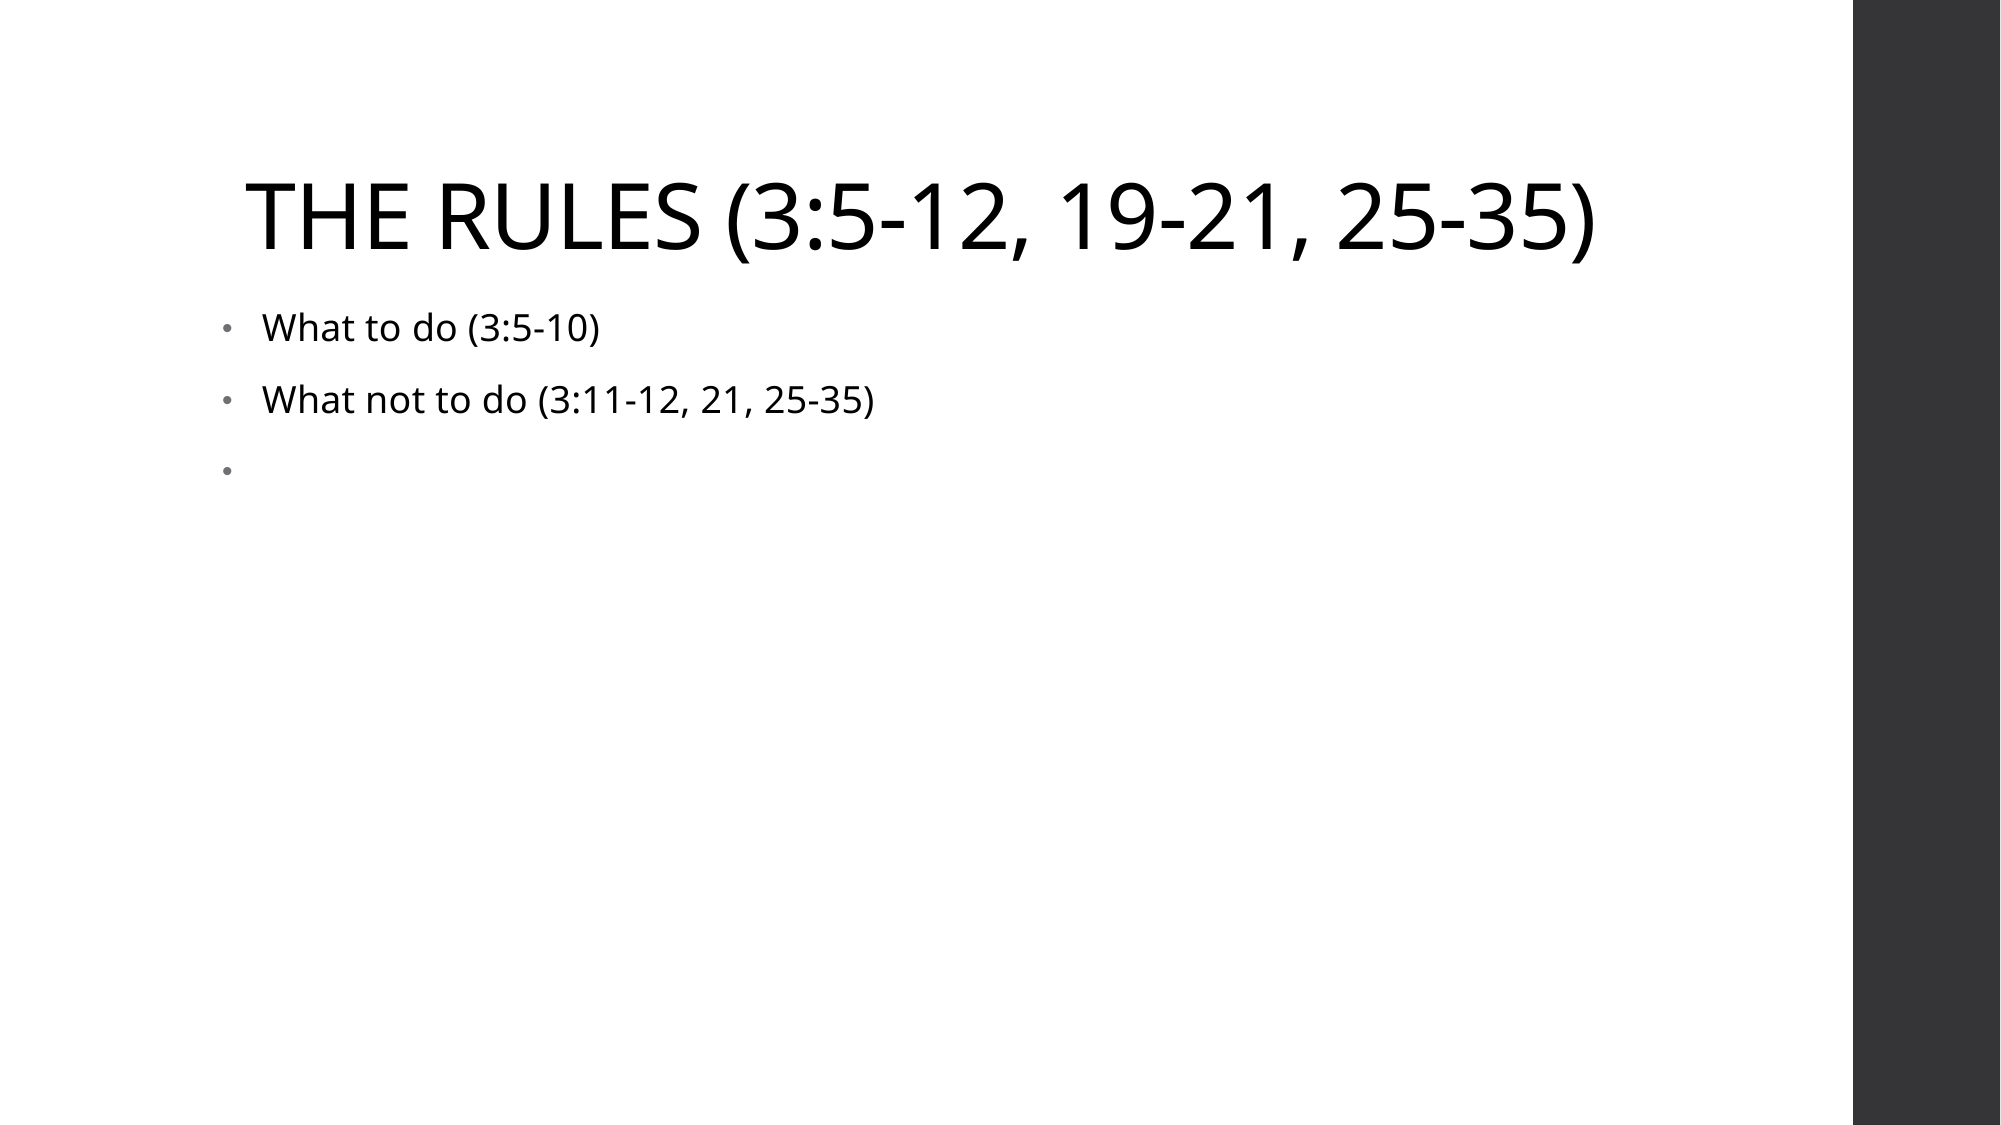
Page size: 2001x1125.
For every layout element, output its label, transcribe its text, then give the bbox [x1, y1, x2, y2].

title THE RULES (3:5-12, 19-21, 25-35) [206, 60, 1797, 278]
list What to do (3:5-10) What not to do (3:11-12, 21, 25-35) [206, 299, 1617, 1014]
